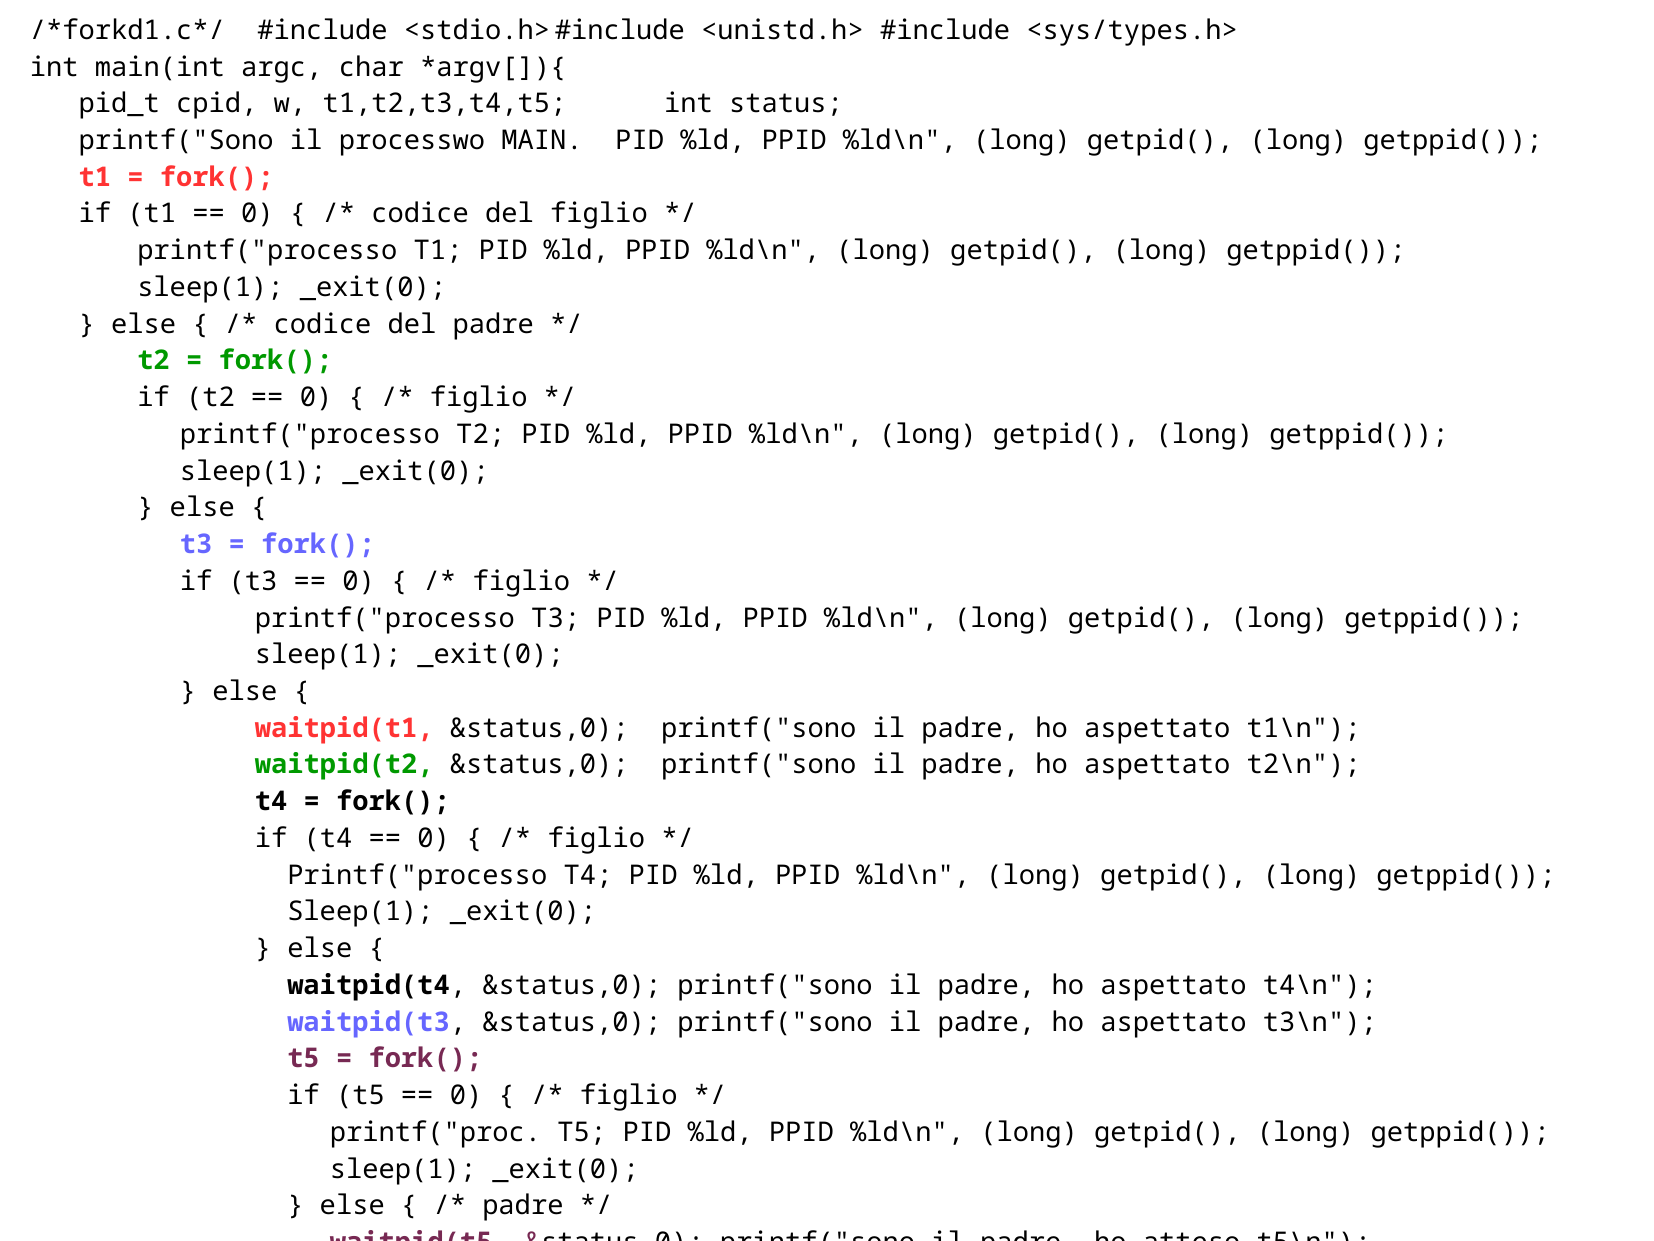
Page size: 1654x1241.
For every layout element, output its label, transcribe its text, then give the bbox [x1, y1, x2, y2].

text_box /*forkd1.c*/ #include <stdio.h> #include <unistd.h> #include <sys/types.h> int main(int argc, char *argv[]){ pid_t cpid, w, t1,t2,t3,t4,t5; int status; printf("Sono il processwo MAIN. PID %ld, PPID %ld\n", (long) getpid(), (long) getppid()); t1 = fork(); if (t1 == 0) { /* codice del figlio */ printf("processo T1; PID %ld, PPID %ld\n", (long) getpid(), (long) getppid()); sleep(1); _exit(0); } else { /* codice del padre */ t2 = fork(); if (t2 == 0) { /* figlio */ printf("processo T2; PID %ld, PPID %ld\n", (long) getpid(), (long) getppid()); sleep(1); _exit(0); } else { t3 = fork(); if (t3 == 0) { /* figlio */ printf("processo T3; PID %ld, PPID %ld\n", (long) getpid(), (long) getppid()); sleep(1); _exit(0); } else { waitpid(t1, &status,0); printf("sono il padre, ho aspettato t1\n"); waitpid(t2, &status,0); printf("sono il padre, ho aspettato t2\n"); t4 = fork(); if (t4 == 0) { /* figlio */ Printf("processo T4; PID %ld, PPID %ld\n", (long) getpid(), (long) getppid()); Sleep(1); _exit(0); } else { waitpid(t4, &status,0); printf("sono il padre, ho aspettato t4\n"); waitpid(t3, &status,0); printf("sono il padre, ho aspettato t3\n"); t5 = fork(); if (t5 == 0) { /* figlio */ printf("proc. T5; PID %ld, PPID %ld\n", (long) getpid(), (long) getppid()); sleep(1); _exit(0); } else { /* padre */ waitpid(t5, &status,0); printf("sono il padre, ho atteso t5\n"); } } } } } } [15, 3, 1636, 1241]
